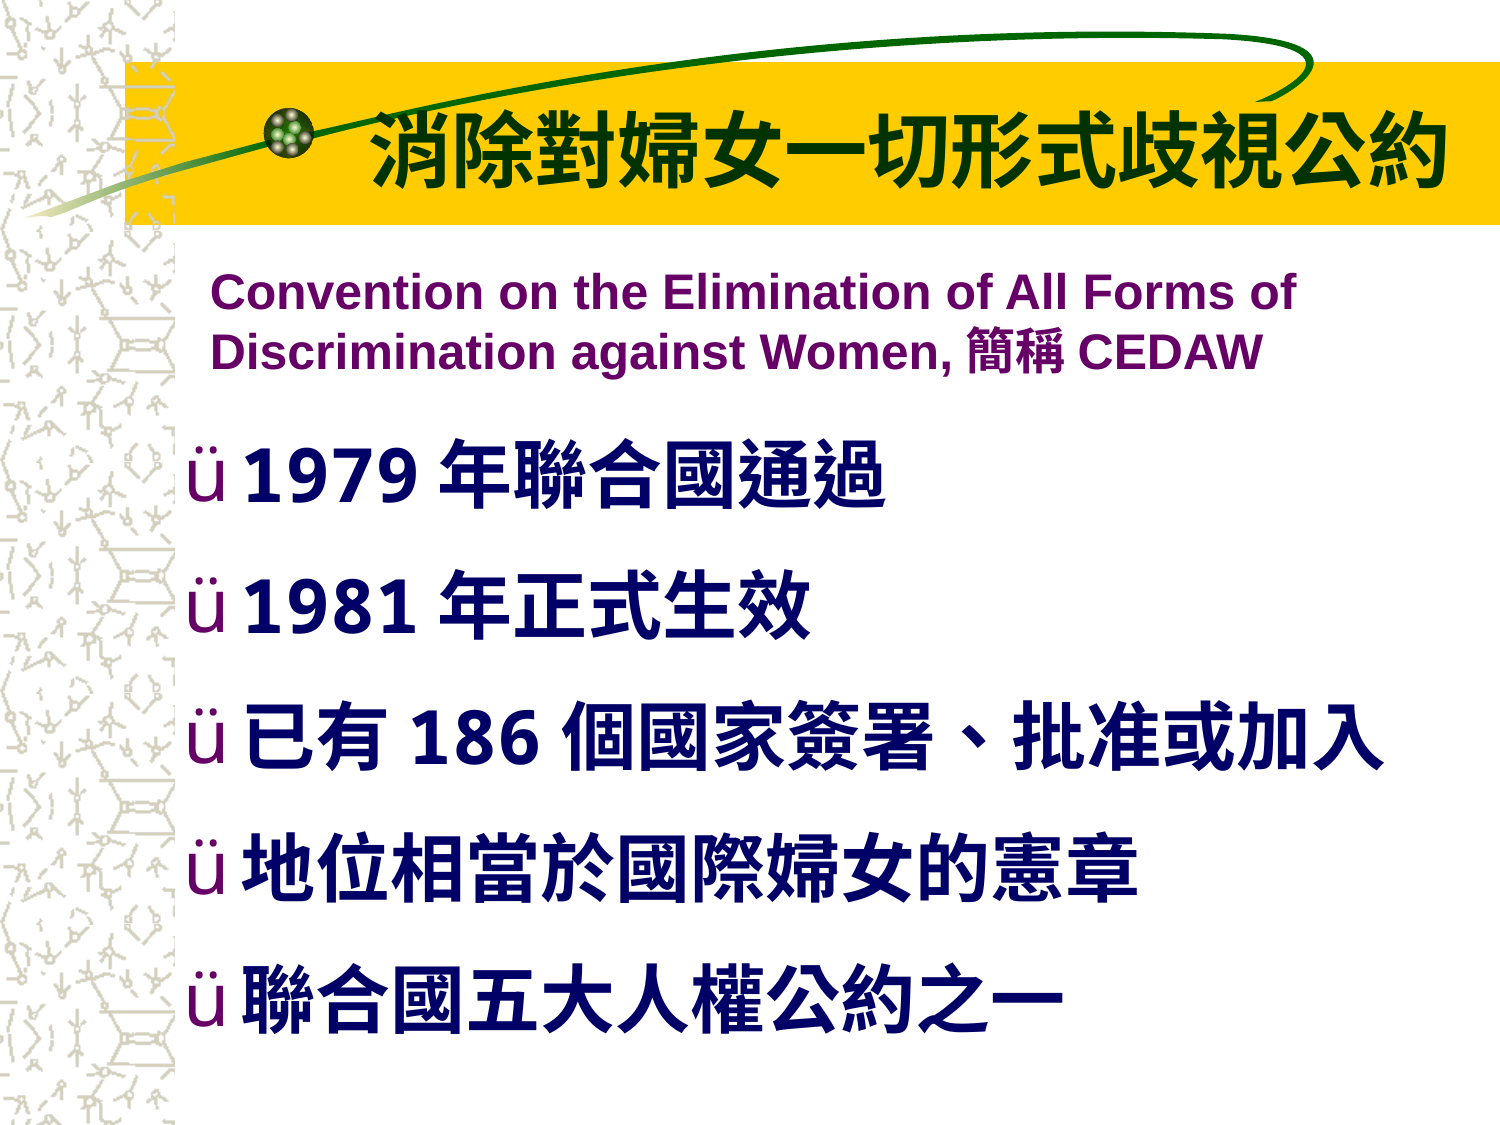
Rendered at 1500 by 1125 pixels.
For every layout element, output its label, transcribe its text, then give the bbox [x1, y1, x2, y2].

title 消除對婦女一切形式歧視公約 [348, 90, 1471, 251]
list 1979年聯合國通過 1981年正式生效 已有186個國家簽署、批准或加入 地位相當於國際婦女的憲章 聯合國五大人權公約之一 [168, 397, 1500, 1125]
text_box Convention on the Elimination of All Forms of Discrimination against Women,簡稱CEDAW [194, 251, 1500, 387]
